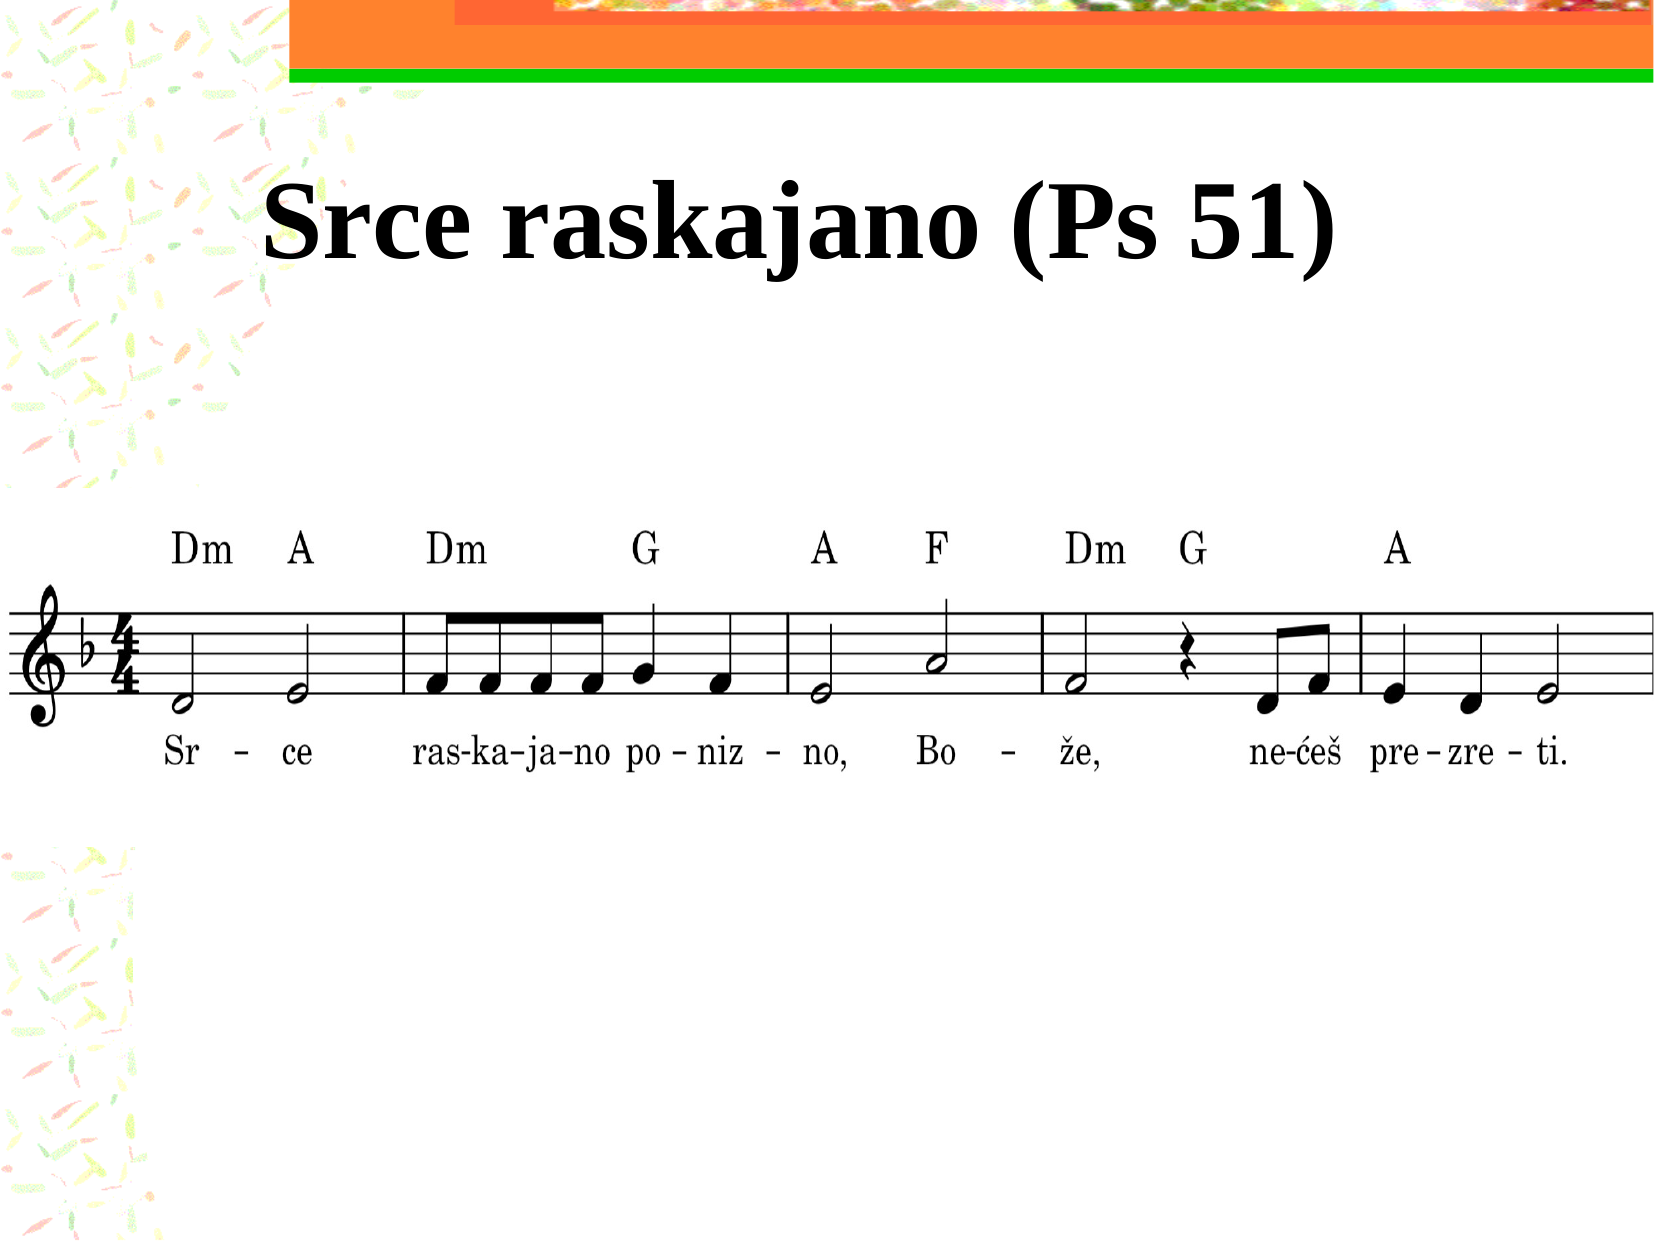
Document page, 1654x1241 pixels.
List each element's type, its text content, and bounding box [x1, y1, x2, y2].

text_box Srce raskajano (Ps 51) [96, 110, 1503, 317]
picture [454, 0, 1654, 25]
picture [0, 0, 1654, 1241]
